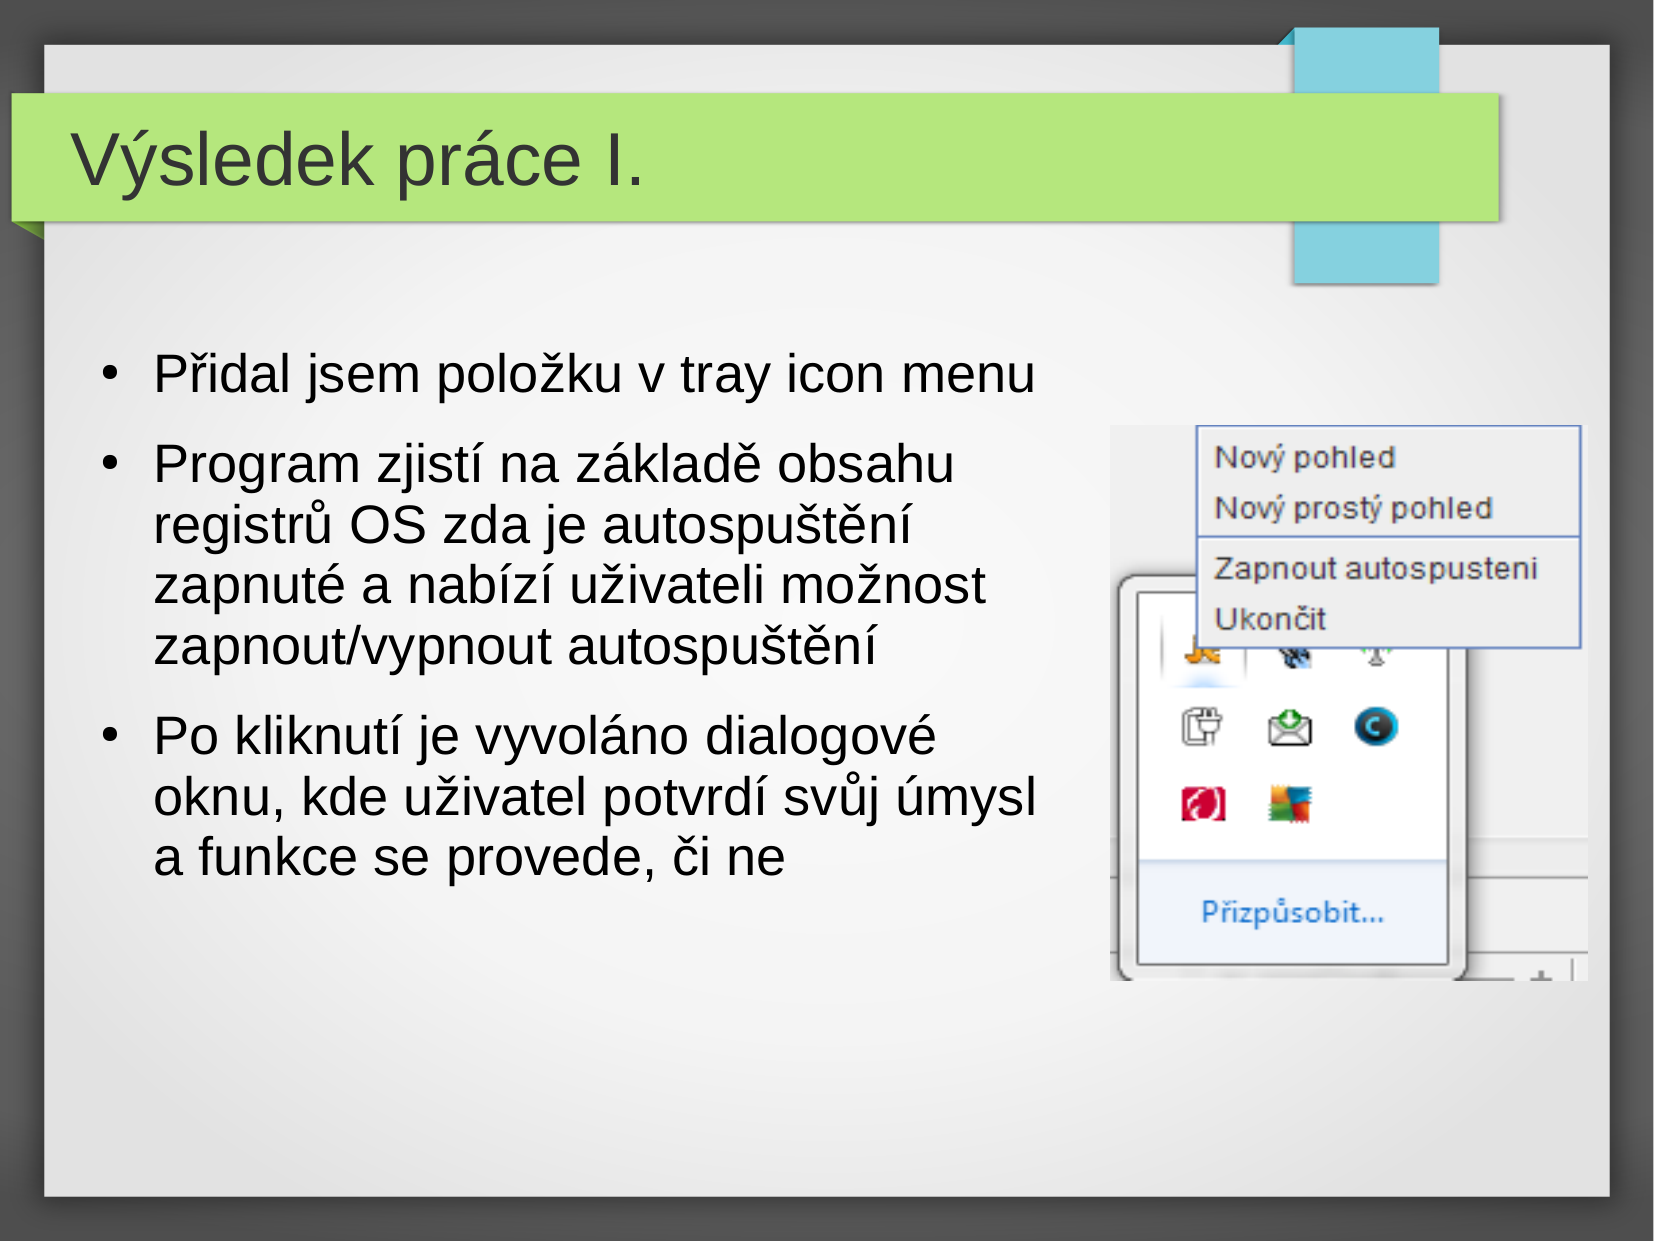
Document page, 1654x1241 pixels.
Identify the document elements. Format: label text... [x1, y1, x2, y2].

picture [0, 0, 1654, 1241]
list Přidal jsem položku v tray icon menu Program zjistí na základě obsahu registrů OS zda je autospuštění zapnuté a nabízí uživateli možnost zapnout/vypnout autospuštění Po kliknutí je vyvoláno dialogové oknu, kde uživatel potvrdí svůj úmysl a funkce se provede, či ne [82, 343, 1075, 1028]
title Výsledek práce I. [70, 106, 1229, 213]
